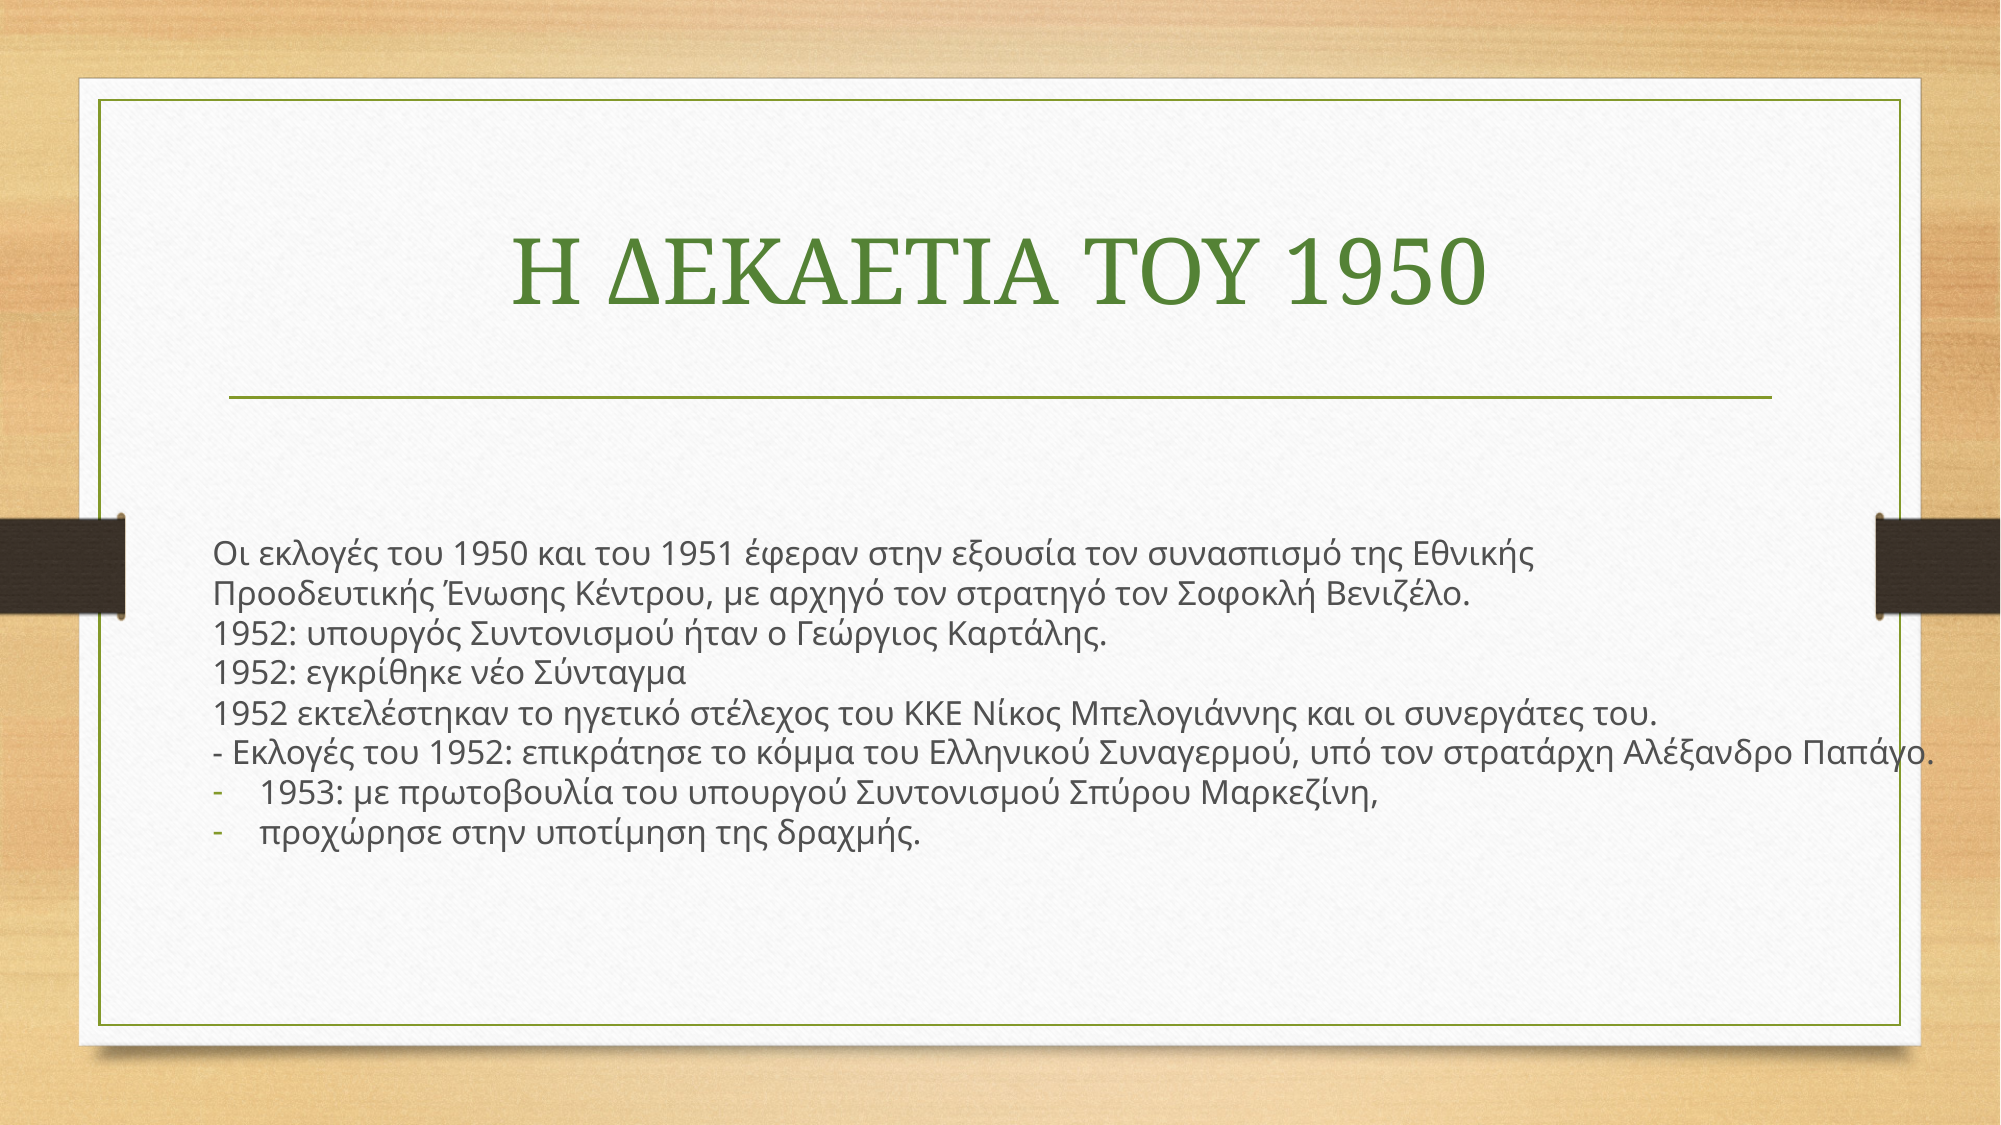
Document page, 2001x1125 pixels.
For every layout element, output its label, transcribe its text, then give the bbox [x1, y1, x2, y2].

list Οι εκλογές του 1950 και του 1951 έφεραν στην εξουσία τον συνασπισμό της Εθνικής Προοδευτικής Ένωσης Κέντρου, με αρχηγό τον στρατηγό τον Σοφοκλή Βενιζέλο. 1952: υπουργός Συντονισμού ήταν ο Γεώργιος Καρτάλης. 1952: εγκρίθηκε νέο Σύνταγμα 1952 εκτελέστηκαν το ηγετικό στέλεχος του ΚΚΕ Νίκος Μπελογιάννης και οι συνεργάτες του. - Εκλογές του 1952: επικράτησε το κόμμα του Ελληνικού Συναγερμού, υπό τον στρατάρχη Αλέξανδρο Παπάγο. 1953: με πρωτοβουλία του υπουργού Συντονισμού Σπύρου Μαρκεζίνη, προχώρησε στην υποτίμηση της δραχμής. [212, 530, 2000, 854]
title Η ΔΕΚΑΕΤΙΑ ΤΟΥ 1950 [212, 161, 1788, 376]
